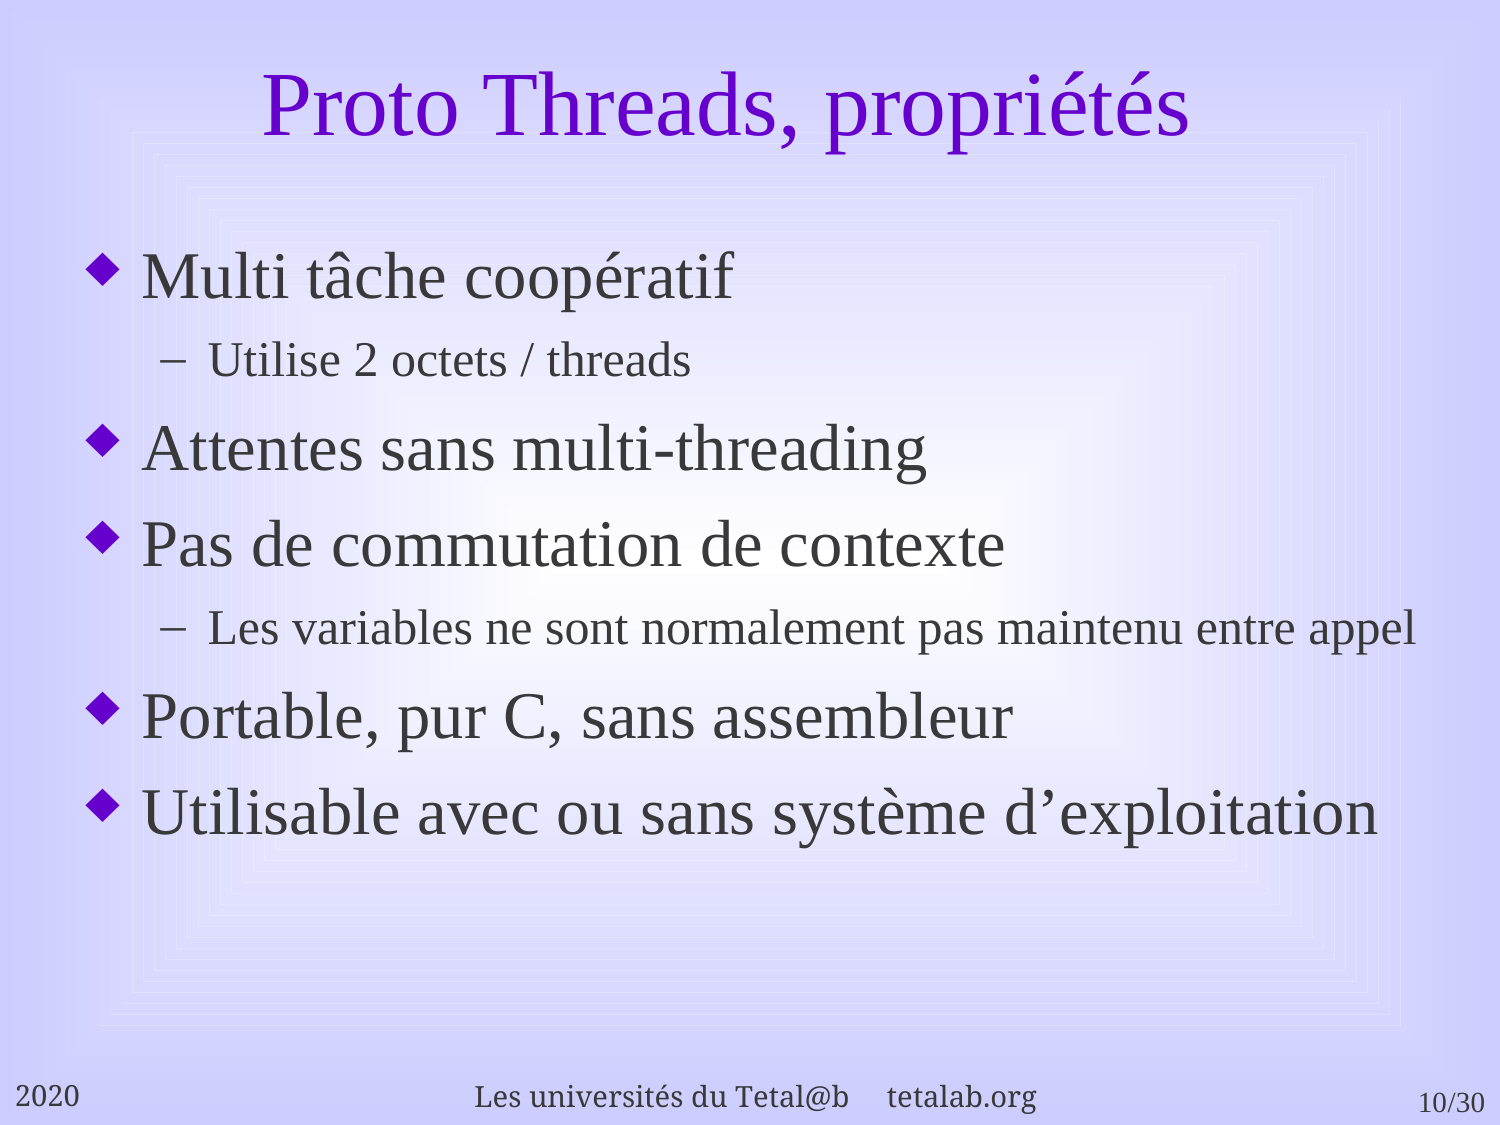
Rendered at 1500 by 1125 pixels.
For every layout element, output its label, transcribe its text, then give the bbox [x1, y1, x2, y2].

list Multi tâche coopératif Utilise 2 octets / threads Attentes sans multi-threading Pas de commutation de contexte Les variables ne sont normalement pas maintenu entre appel Portable, pur C, sans assembleur Utilisable avec ou sans système d’exploitation [70, 224, 1453, 1016]
title Proto Threads, propriétés [0, 0, 1500, 198]
